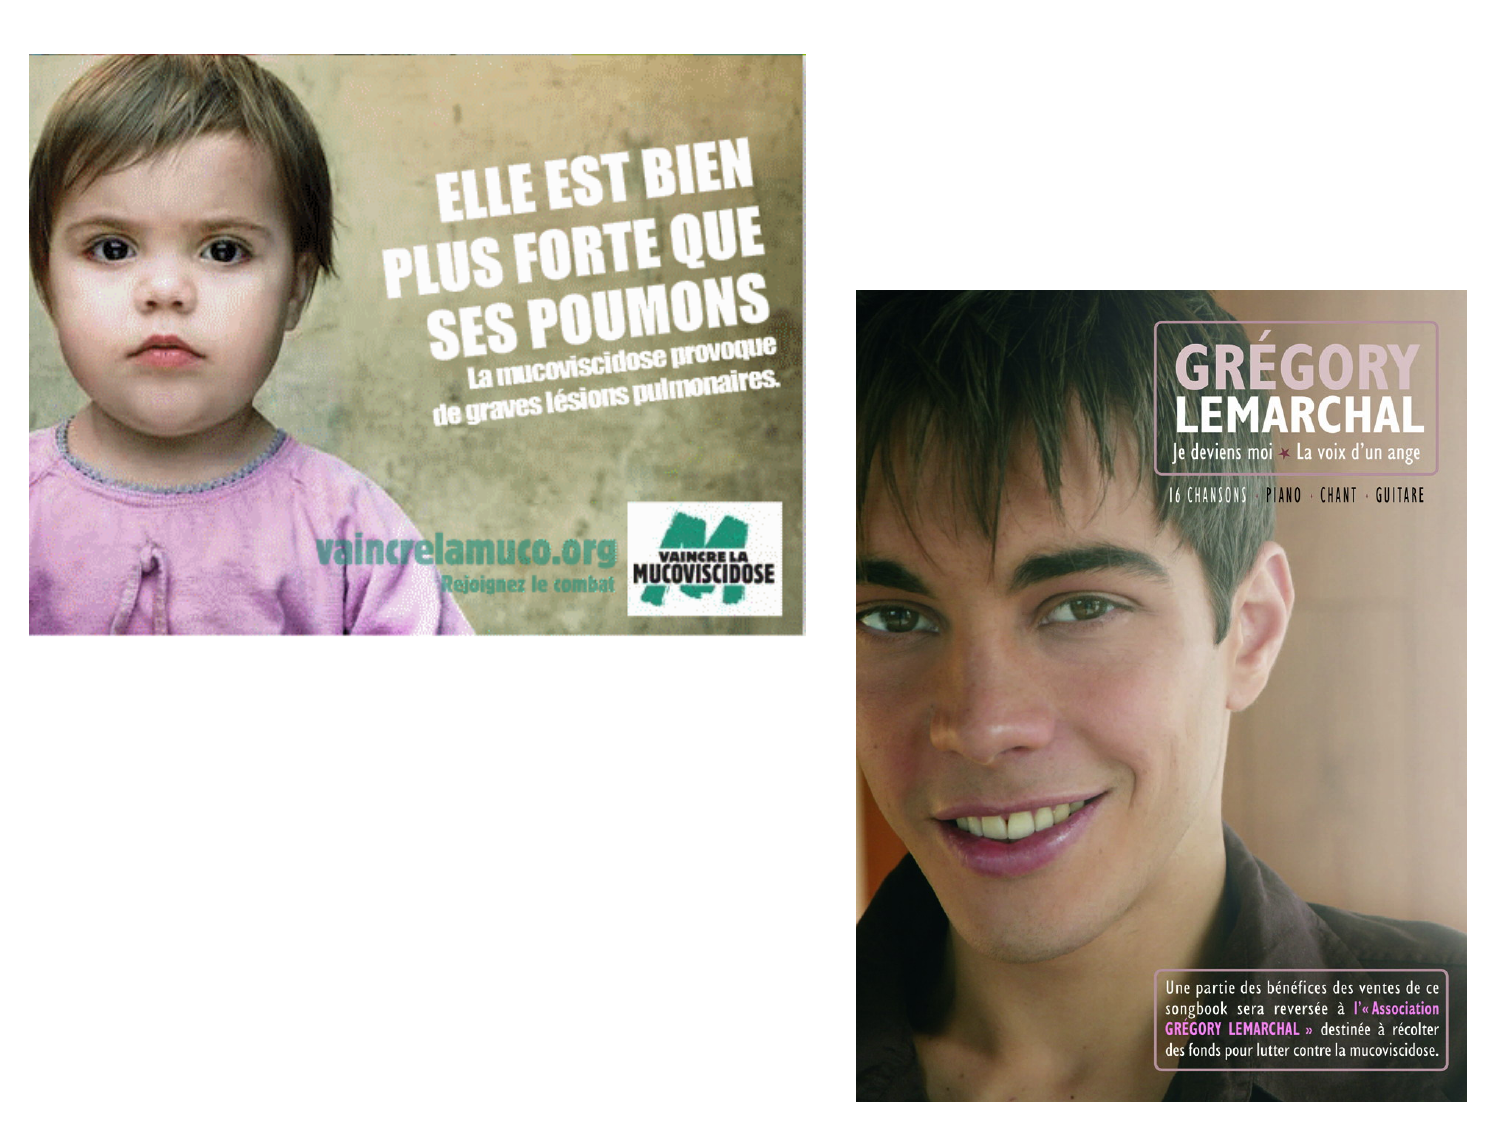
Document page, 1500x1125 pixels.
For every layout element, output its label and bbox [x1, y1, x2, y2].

picture [29, 54, 806, 638]
picture [856, 290, 1467, 1102]
